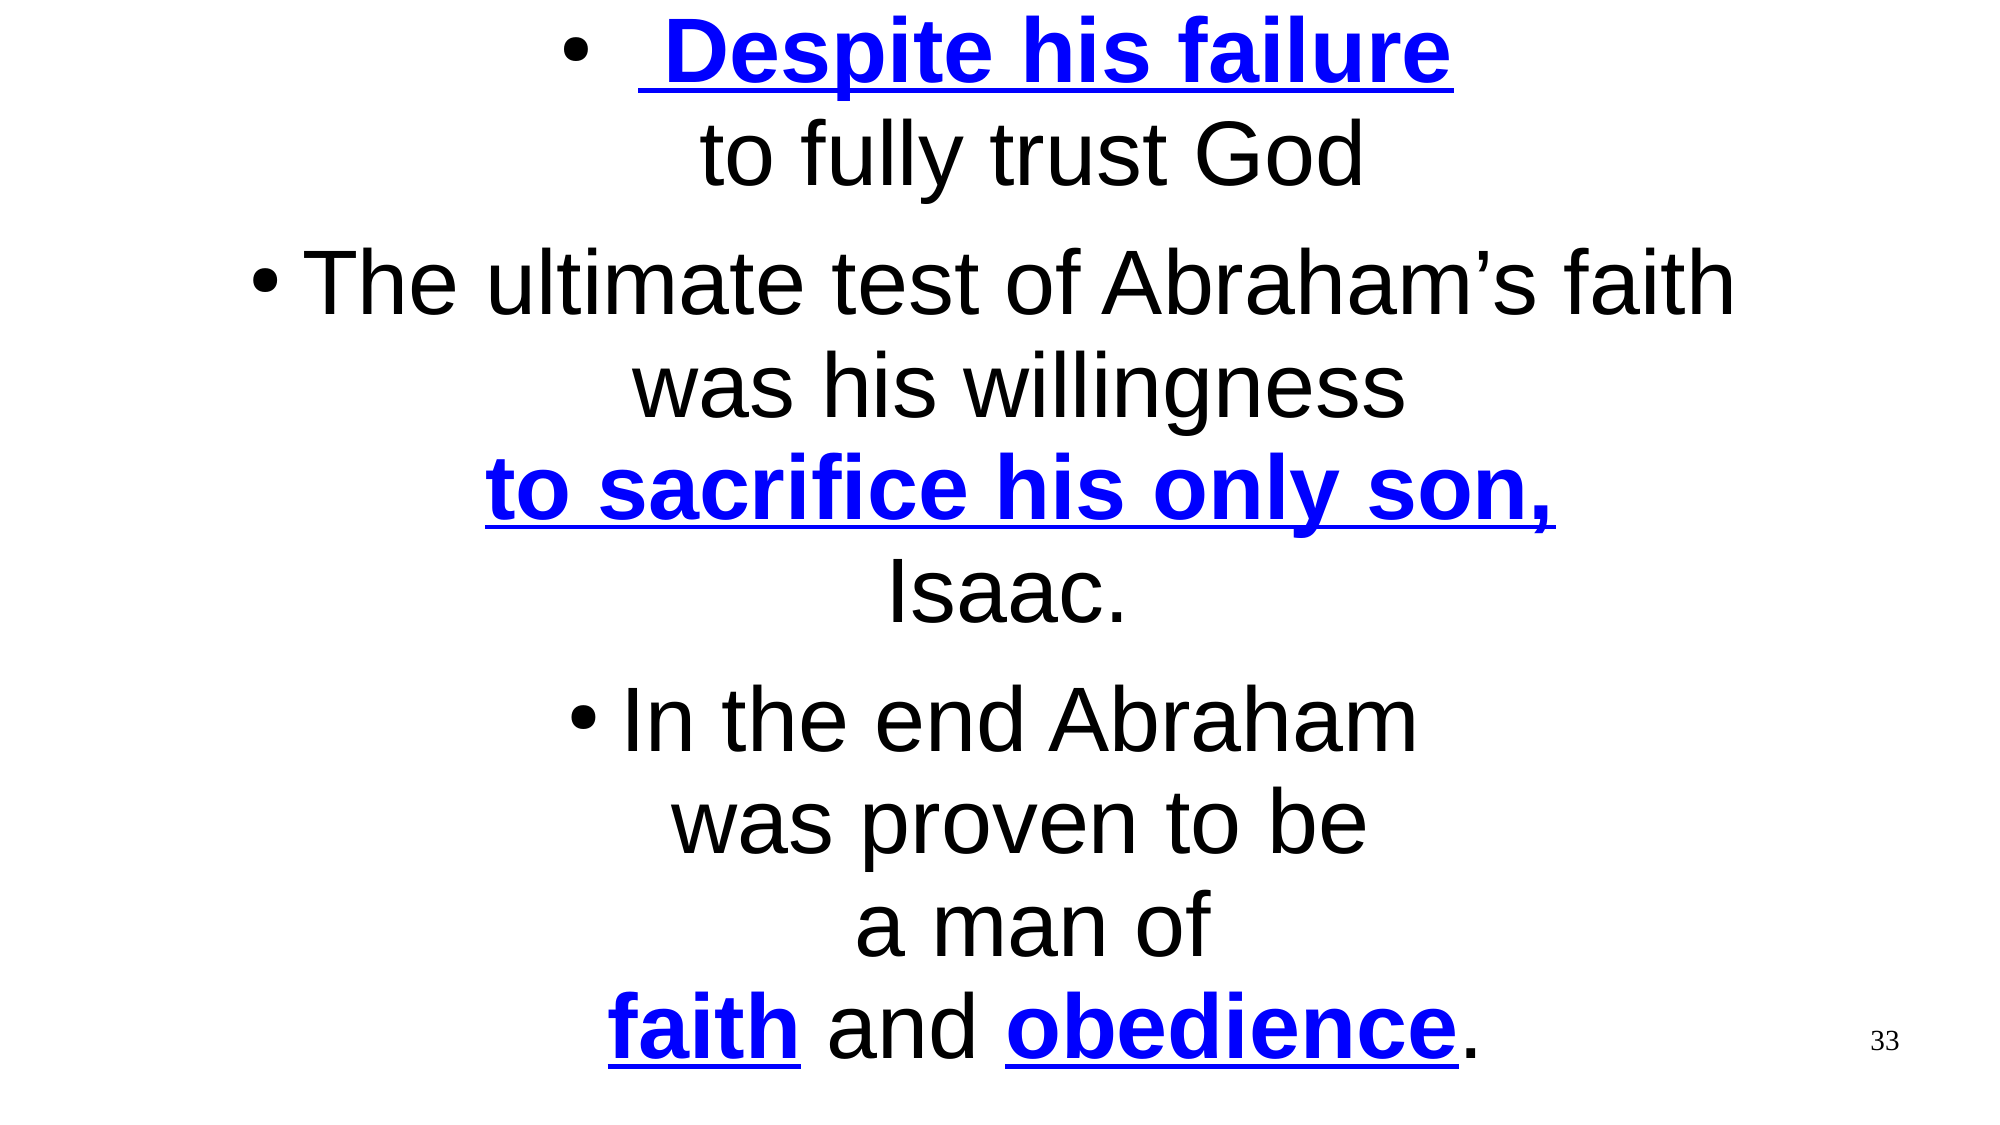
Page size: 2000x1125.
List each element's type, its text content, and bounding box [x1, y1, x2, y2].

list Despite his failure to fully trust God The ultimate test of Abraham’s faith was his willingness to sacrifice his only son, Isaac. In the end Abraham was proven to be a man of faith and obedience. [0, 0, 1996, 1123]
